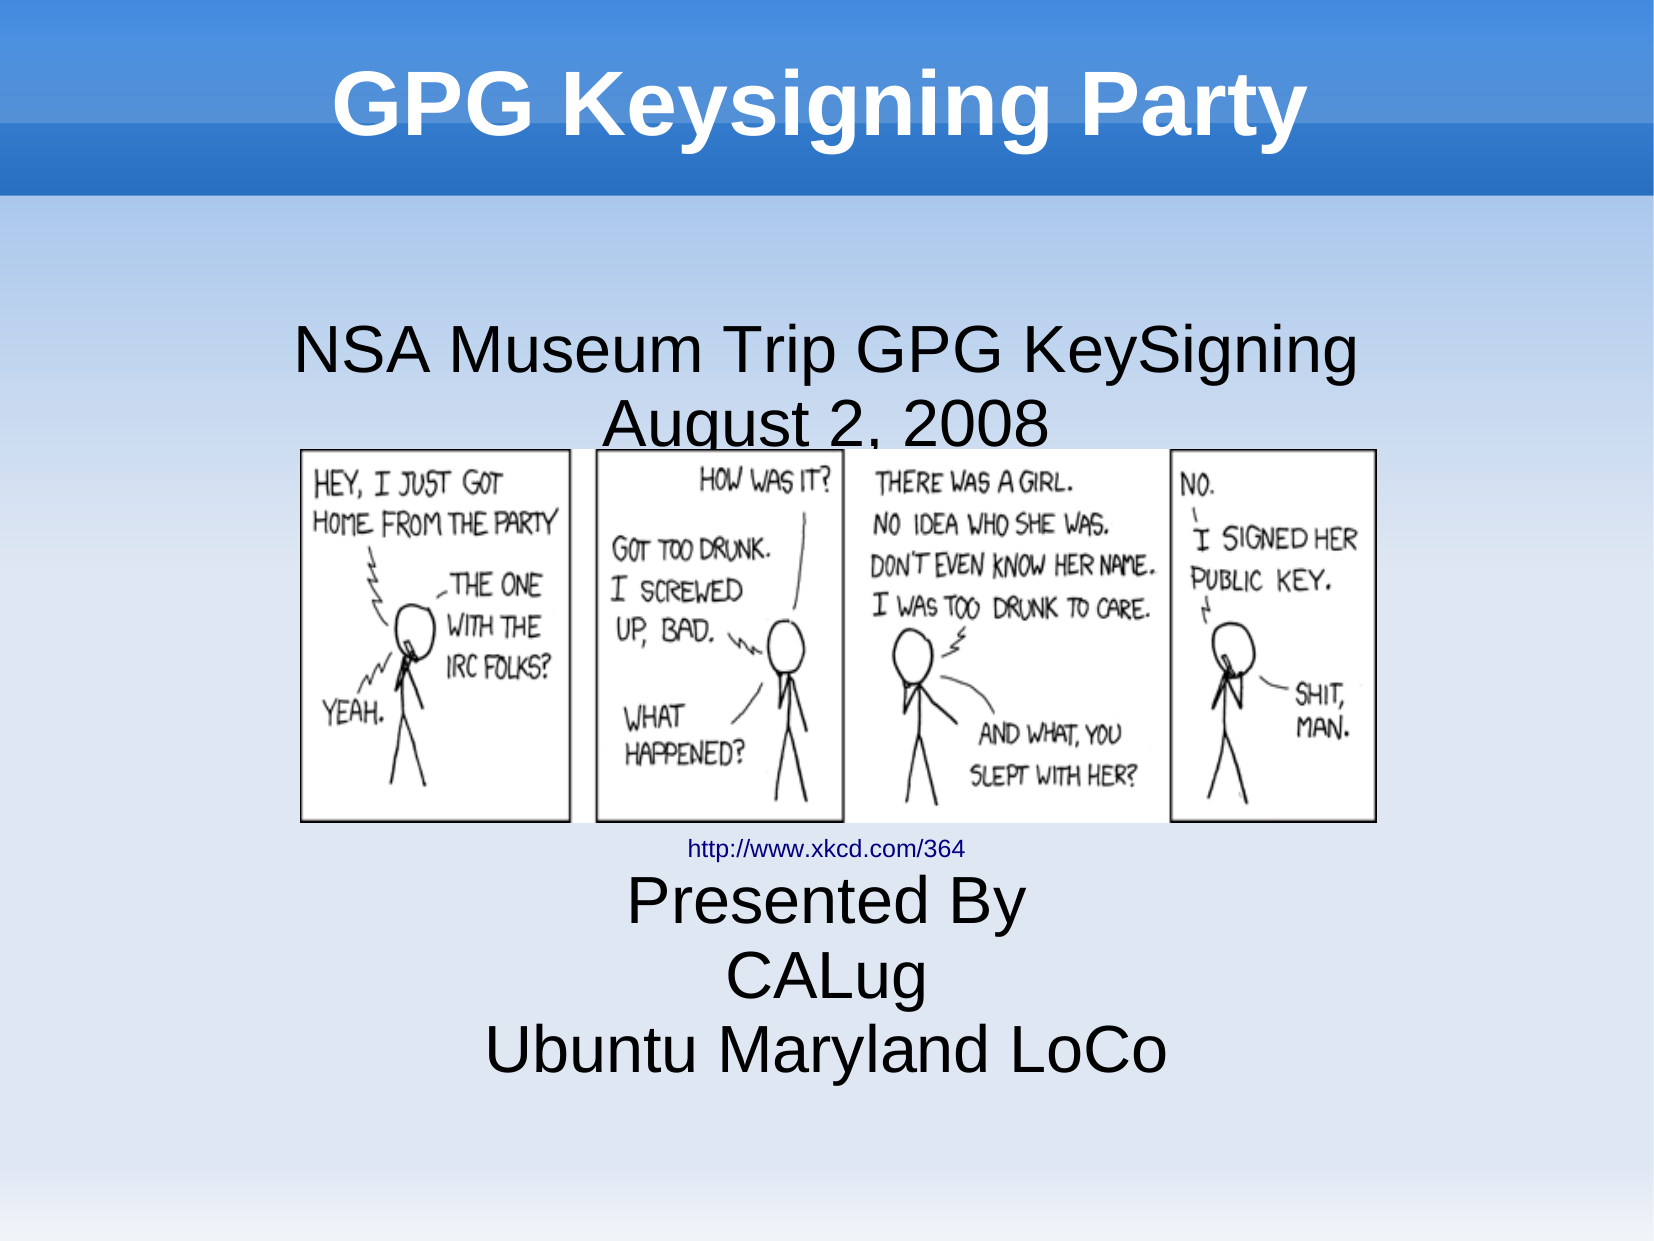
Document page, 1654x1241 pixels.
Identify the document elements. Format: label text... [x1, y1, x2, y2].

subtitle NSA Museum Trip GPG KeySigning August 2, 2008 http://www.xkcd.com/364 Presented By CALug Ubuntu Maryland LoCo [82, 268, 1571, 1131]
title GPG Keysigning Party [76, 0, 1565, 208]
picture [0, 0, 1654, 1241]
